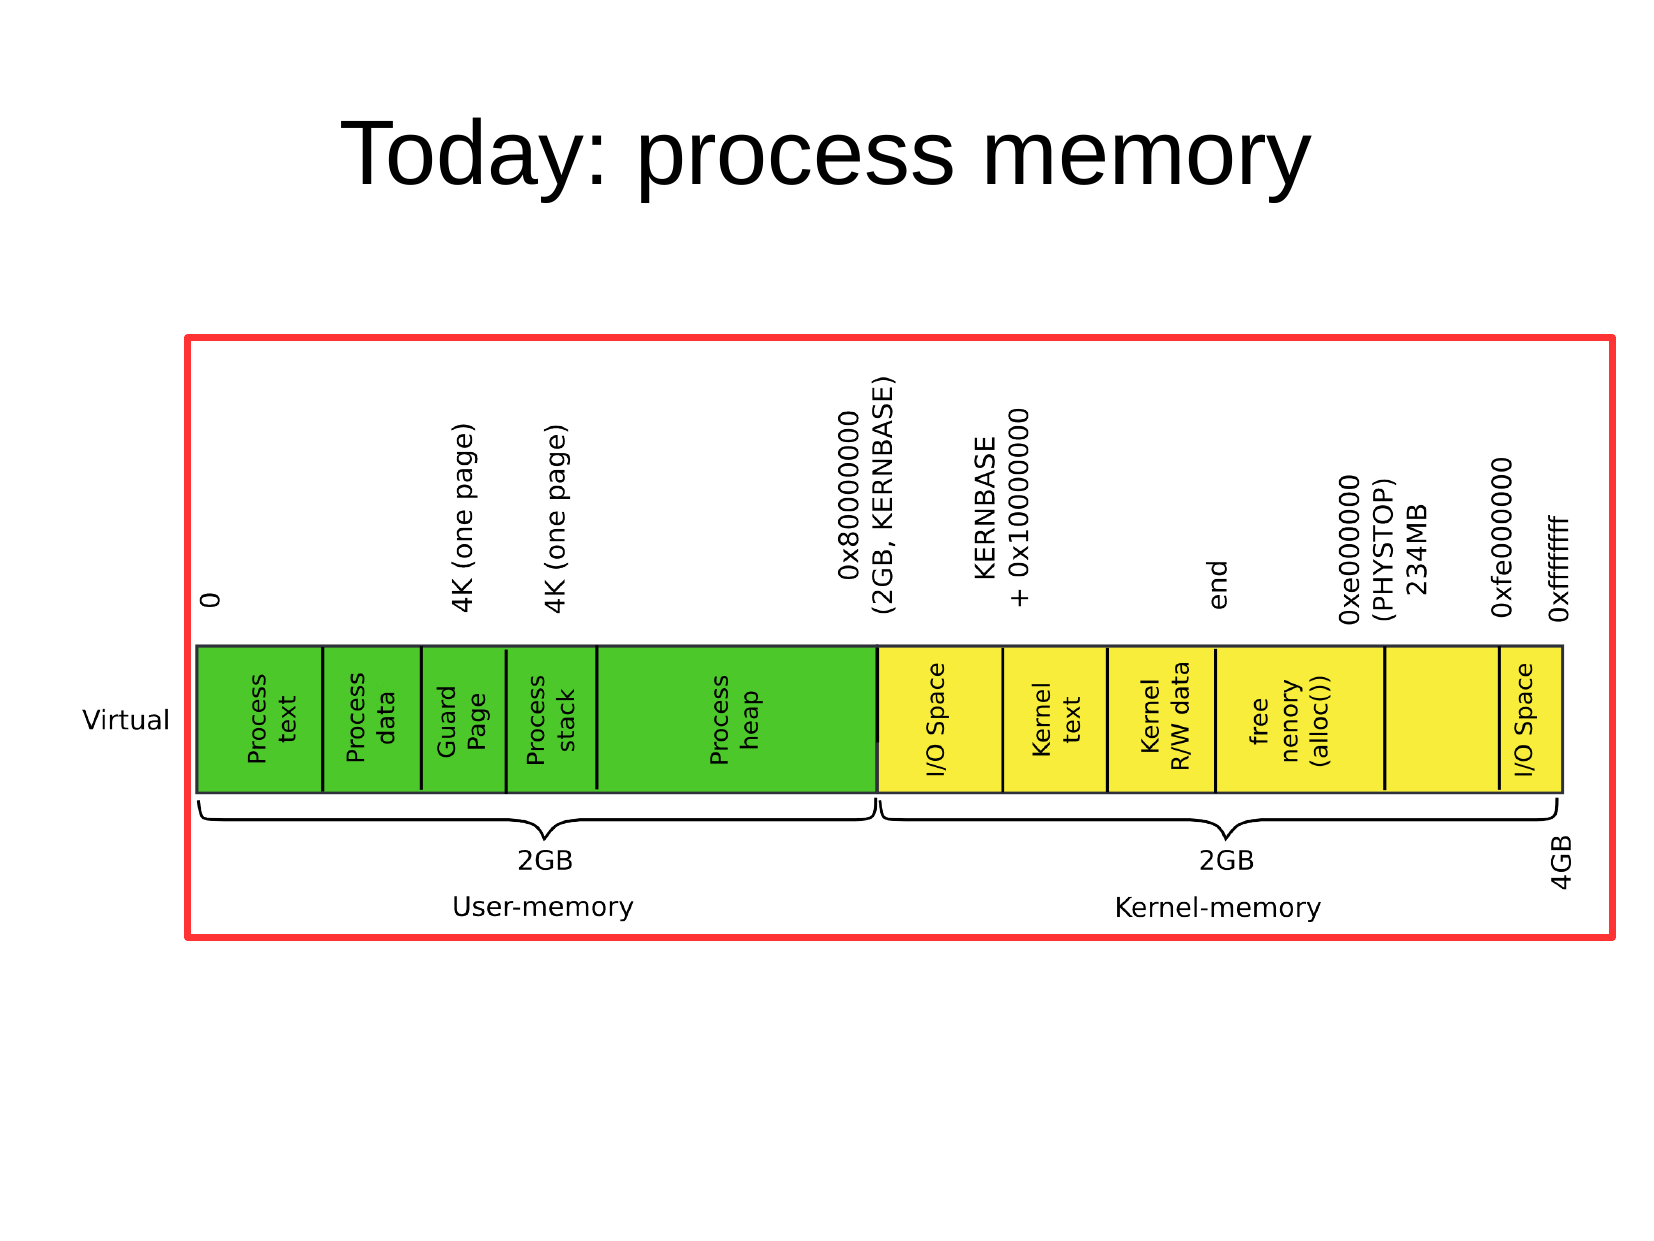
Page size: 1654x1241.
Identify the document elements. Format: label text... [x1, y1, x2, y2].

picture [191, 377, 1571, 922]
picture [82, 377, 184, 922]
title Today: process memory [82, 49, 1571, 257]
